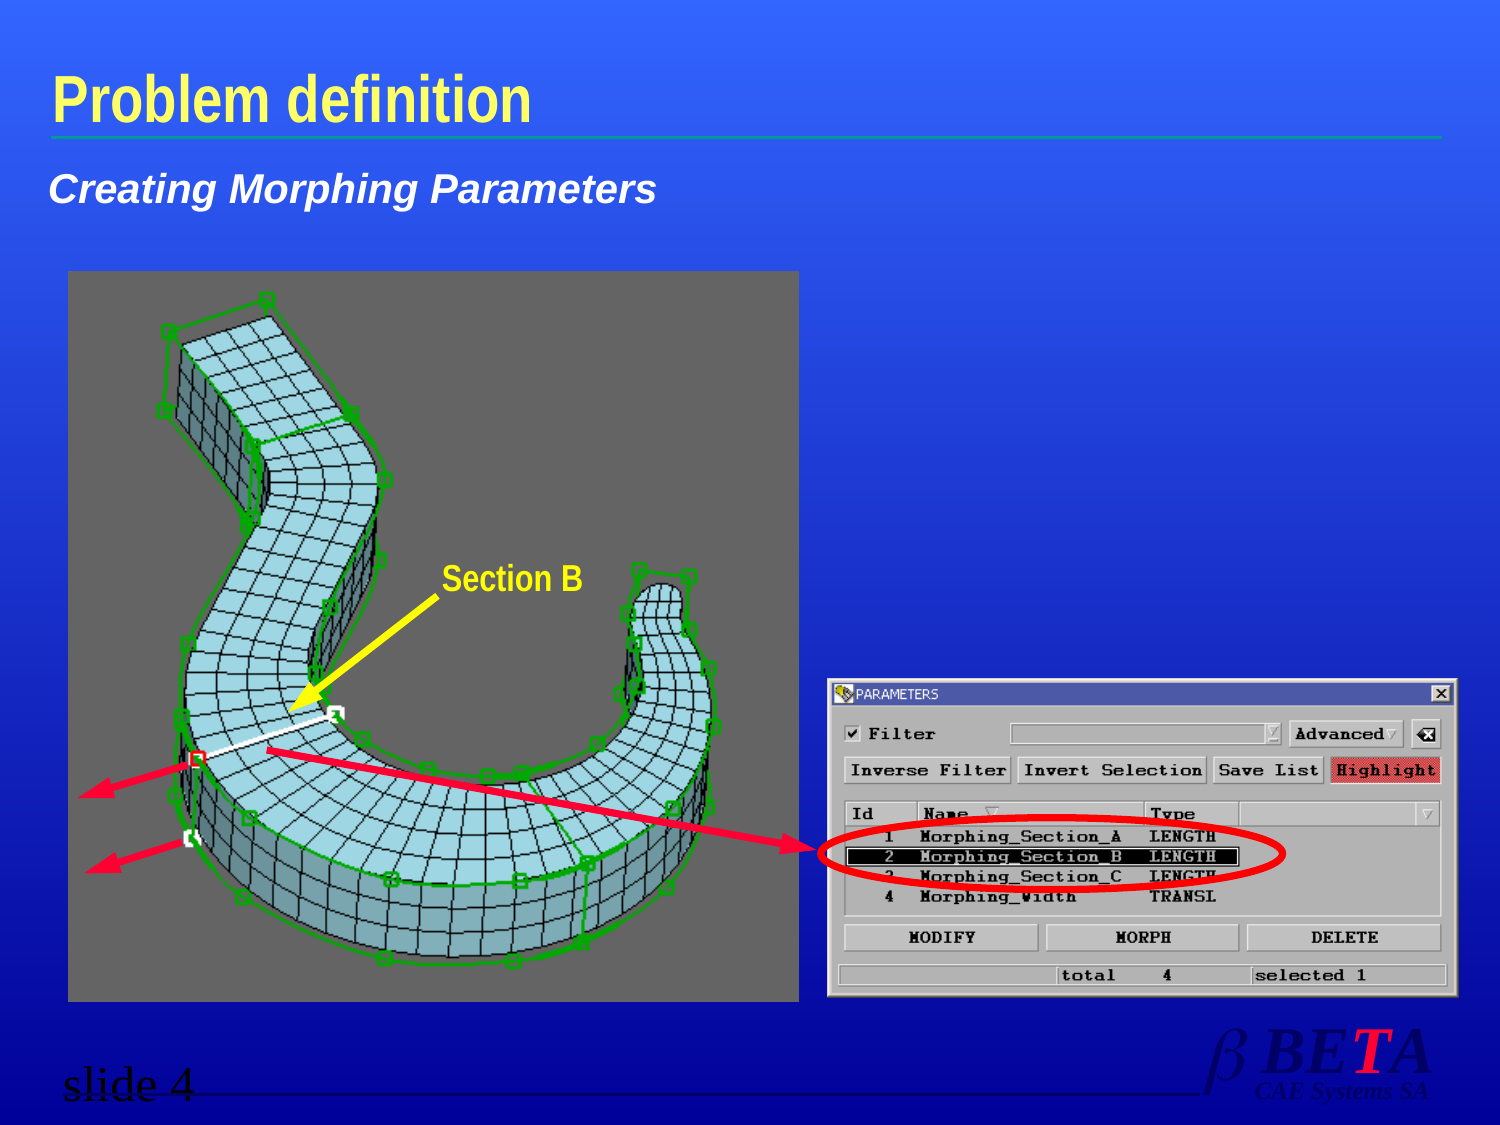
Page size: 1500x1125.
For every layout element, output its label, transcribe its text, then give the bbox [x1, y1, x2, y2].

picture [827, 822, 1278, 885]
picture [827, 678, 1459, 998]
text_box Creating Morphing Parameters [33, 154, 1107, 221]
text_box Section B [427, 545, 721, 607]
title Problem definition [37, 48, 1450, 144]
picture [68, 271, 799, 1002]
